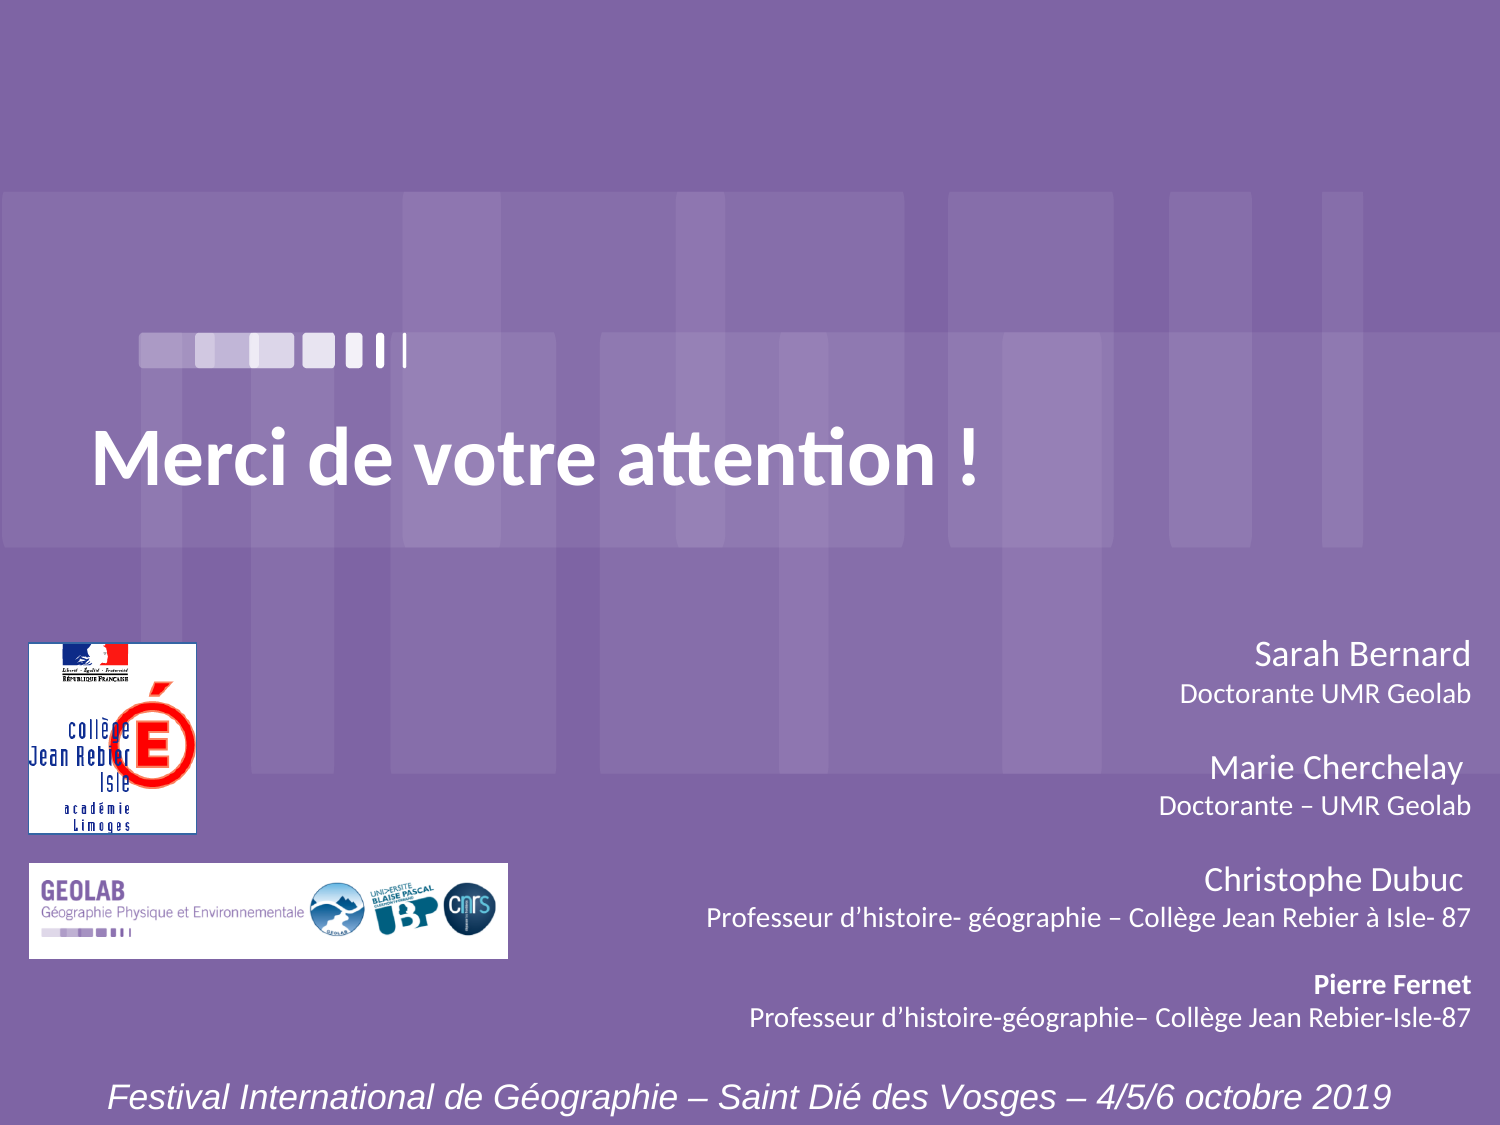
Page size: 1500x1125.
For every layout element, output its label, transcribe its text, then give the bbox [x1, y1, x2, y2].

text_box Merci de votre attention ! [75, 394, 1351, 504]
picture [0, 0, 1500, 1125]
